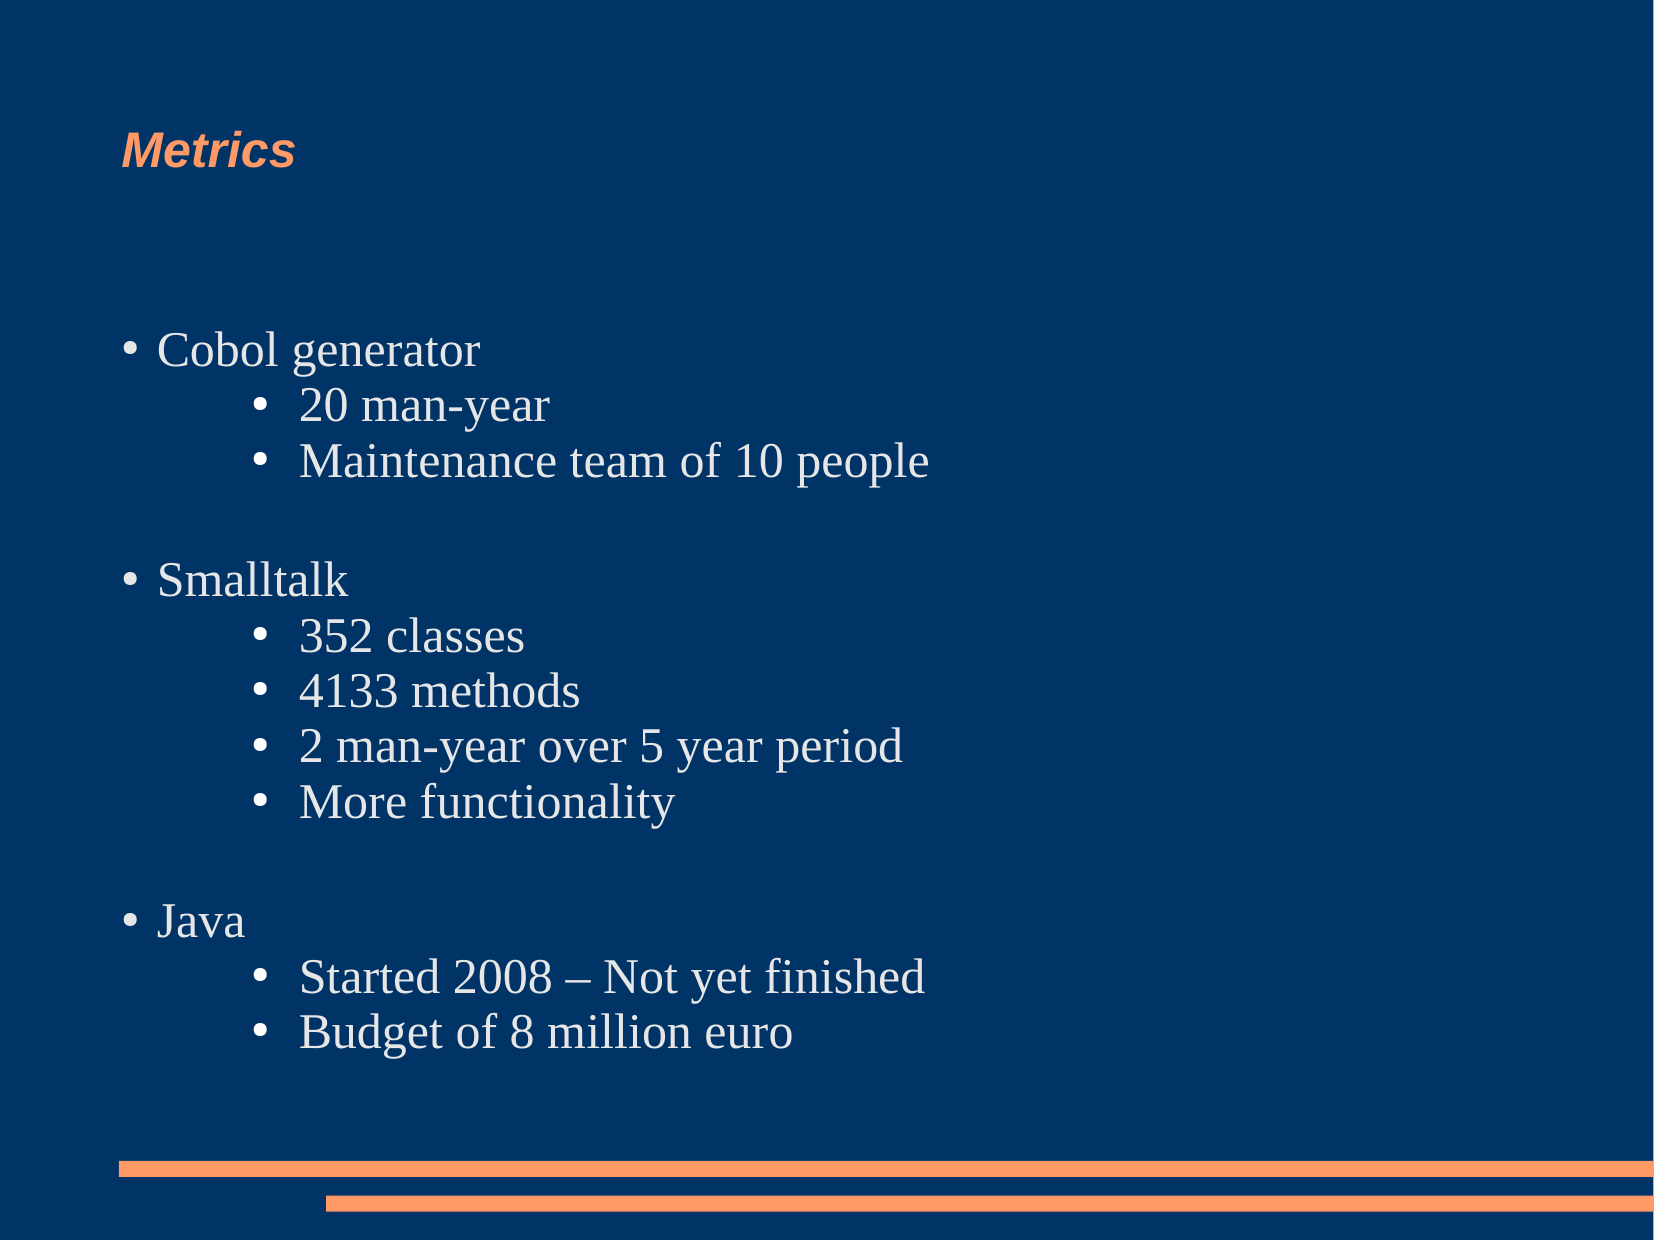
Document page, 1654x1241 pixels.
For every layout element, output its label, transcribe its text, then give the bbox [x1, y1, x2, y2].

title Metrics [121, 46, 1534, 254]
list Cobol generator 20 man-year Maintenance team of 10 people Smalltalk 352 classes 4133 methods 2 man-year over 5 year period More functionality Java Started 2008 – Not yet finished Budget of 8 million euro [121, 322, 1561, 1241]
